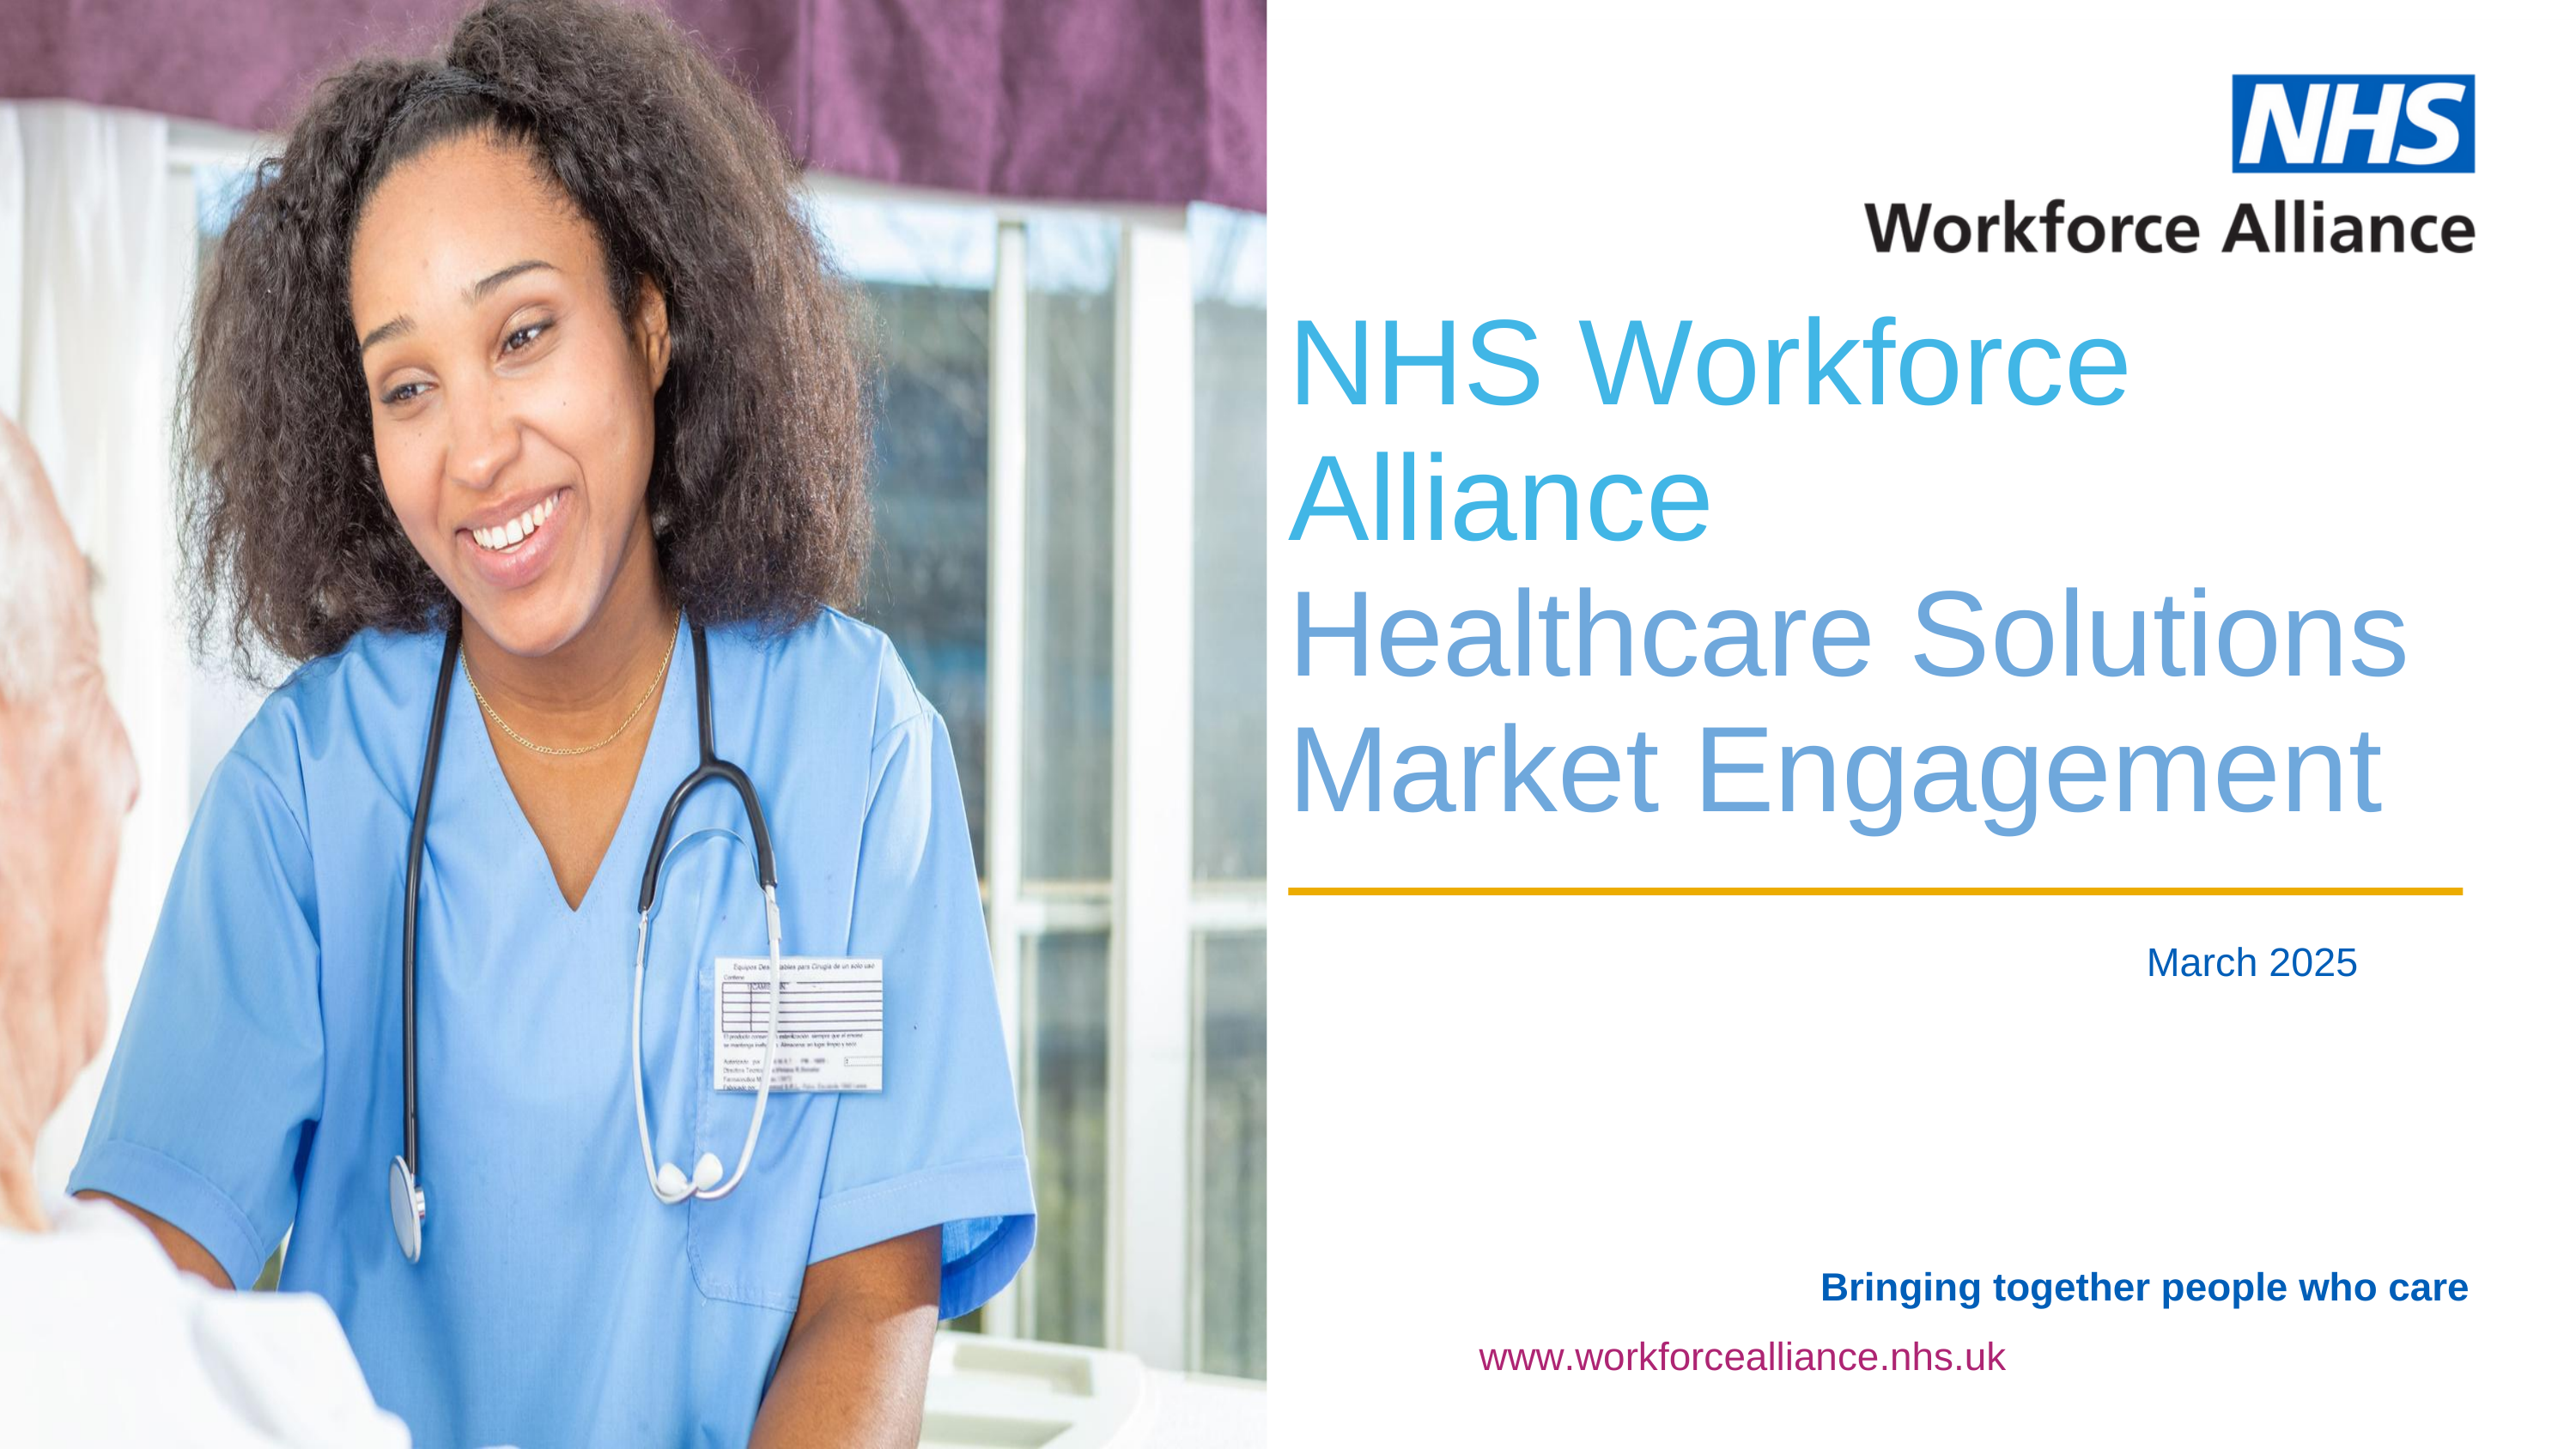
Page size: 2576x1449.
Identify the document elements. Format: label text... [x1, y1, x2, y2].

text_box NHS Workforce Alliance Healthcare Solutions Market Engagement [1288, 295, 2464, 845]
text_box [0, 0, 2576, 1449]
text_box March 2025 [2146, 919, 2464, 968]
text_box www.workforcealliance.nhs.uk [1479, 1314, 2477, 1362]
text_box Bringing together people who care [1820, 1245, 2477, 1294]
